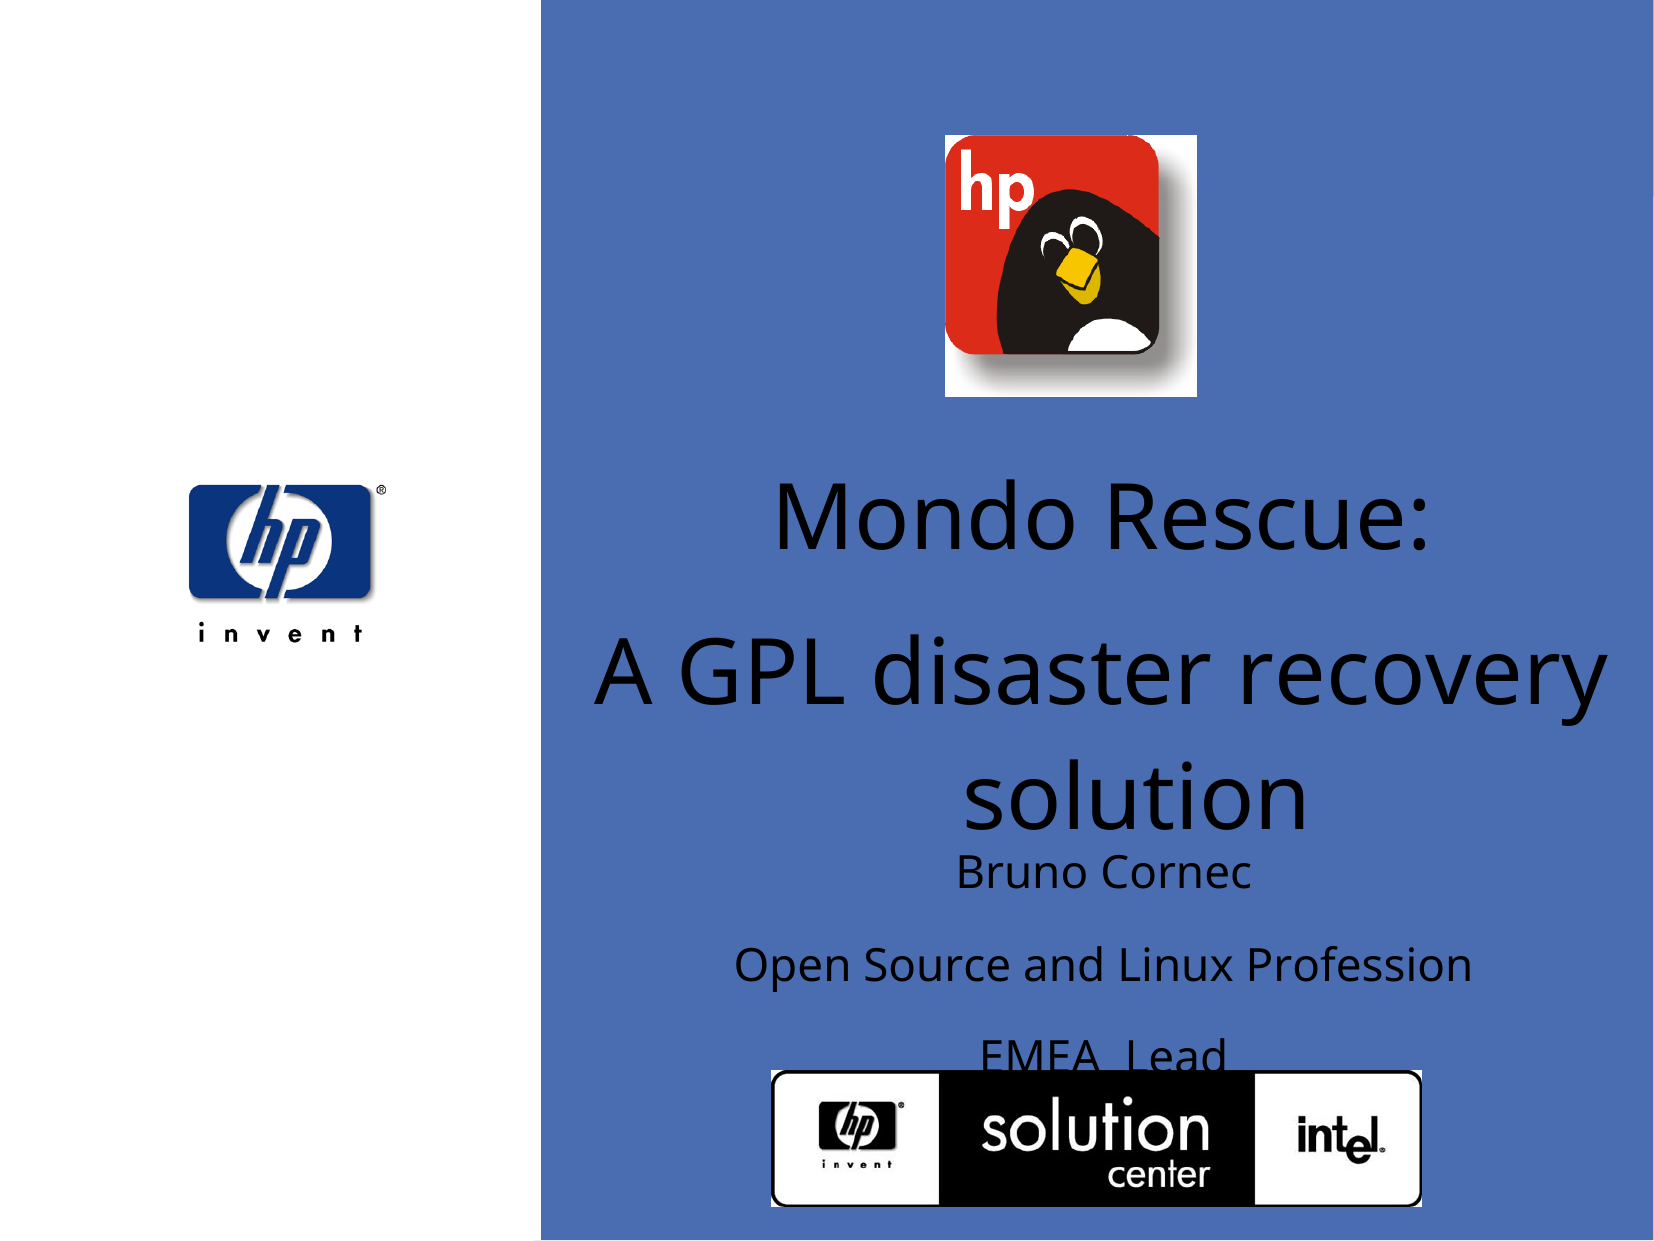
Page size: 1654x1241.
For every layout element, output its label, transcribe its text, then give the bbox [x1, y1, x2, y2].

text_box [0, 0, 1654, 1241]
picture [945, 135, 1197, 262]
picture [186, 478, 388, 644]
picture [771, 1070, 1422, 1207]
list Bruno Cornec Open Source and Linux Profession EMEA Lead [695, 753, 1501, 1051]
list Mondo Rescue: A GPL disaster recovery solution [582, 262, 1610, 814]
